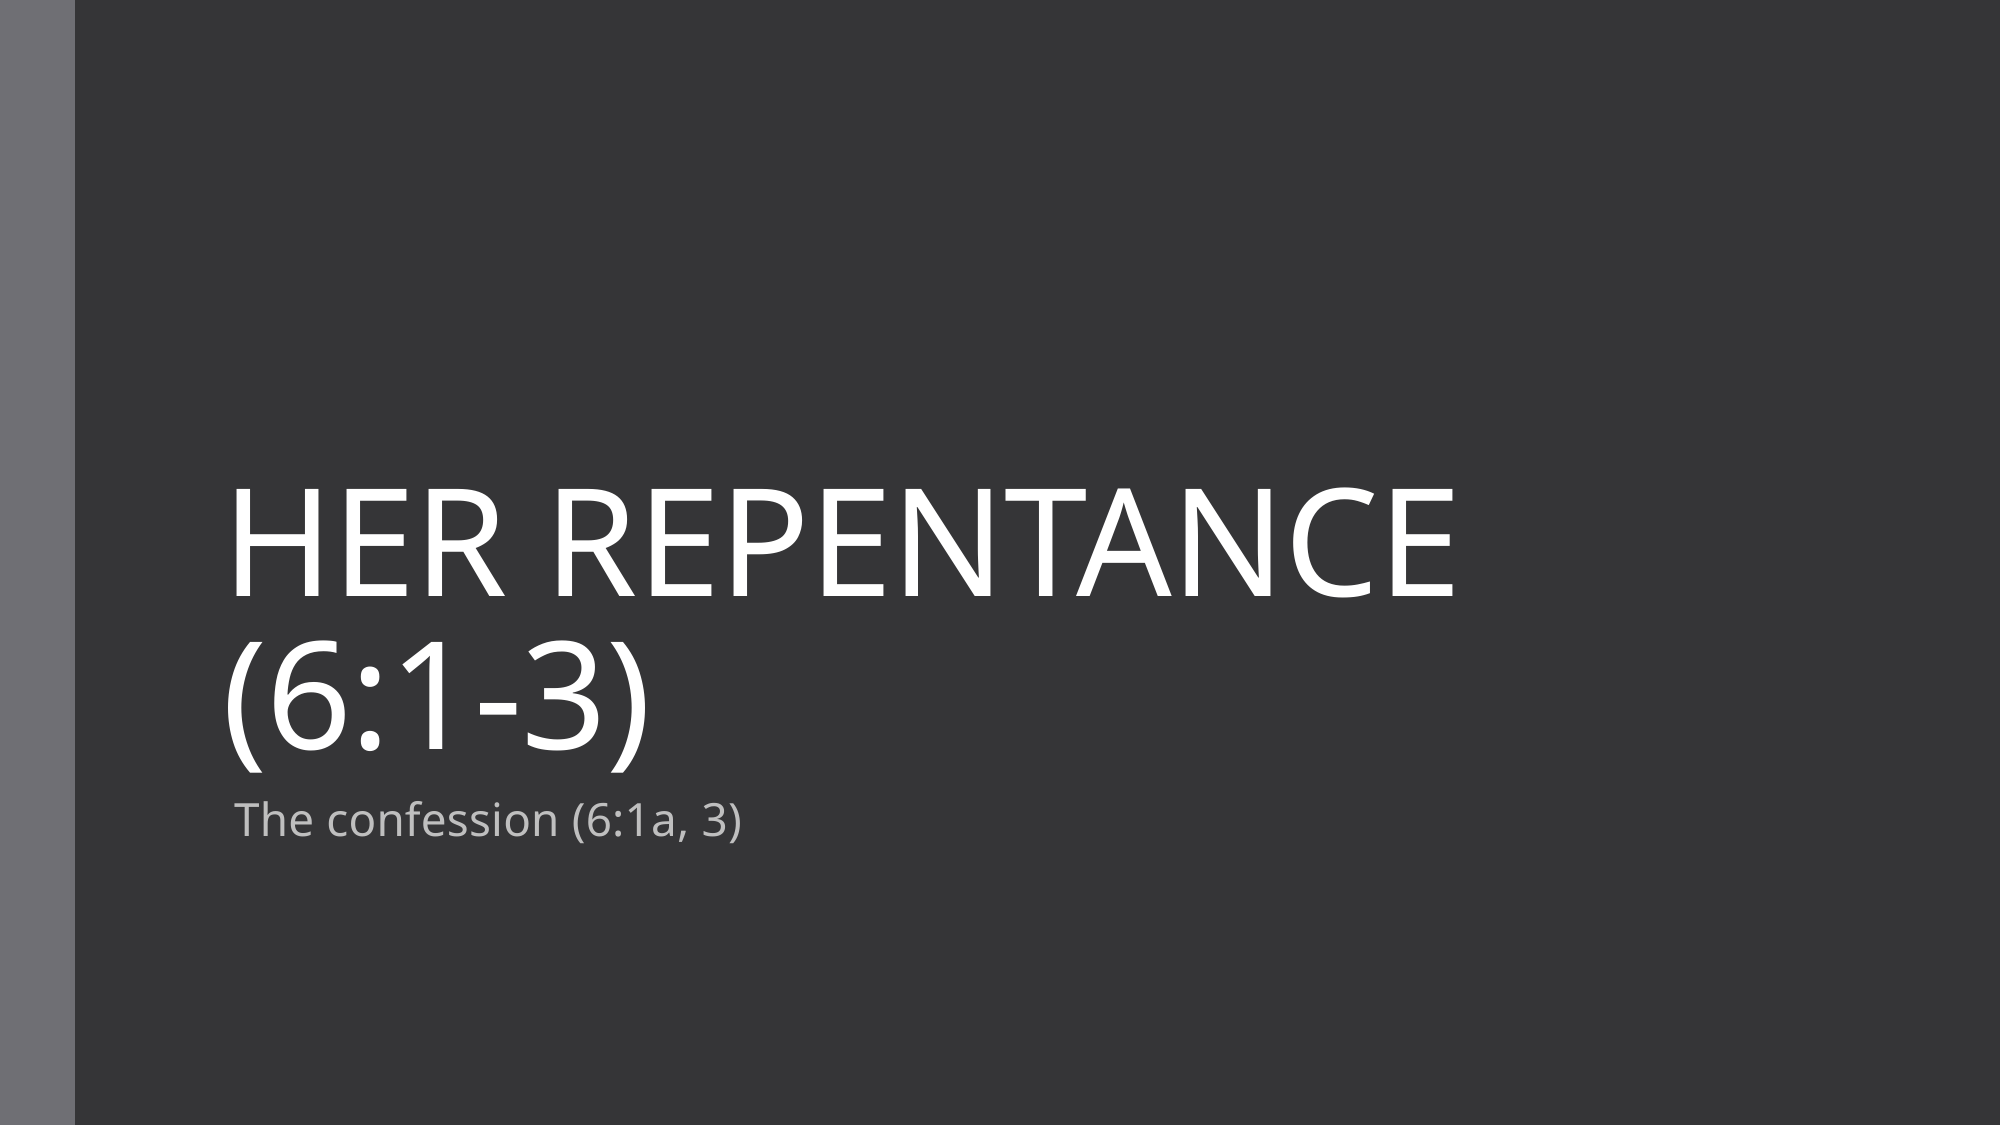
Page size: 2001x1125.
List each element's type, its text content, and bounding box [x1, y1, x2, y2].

subtitle The confession (6:1a, 3) [206, 787, 1752, 1066]
title HER REPENTANCE (6:1-3) [206, 124, 1752, 787]
